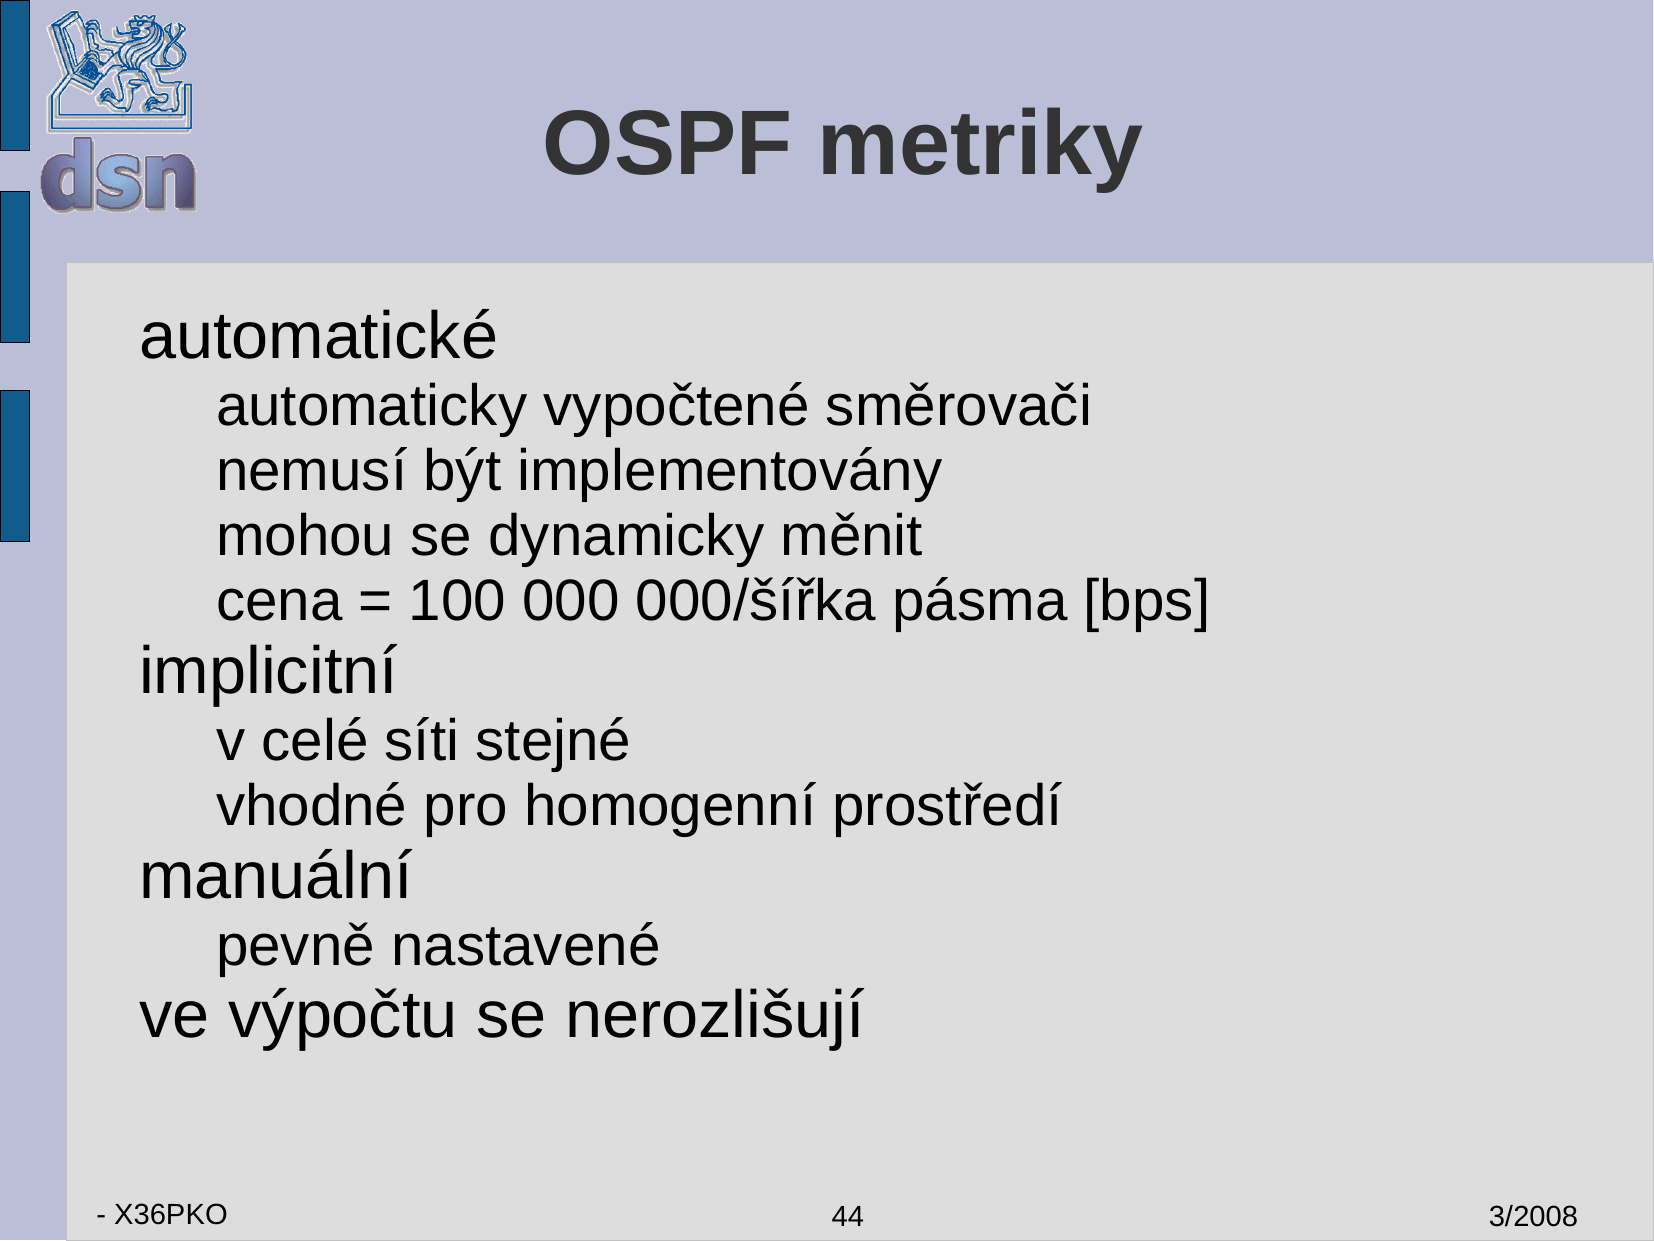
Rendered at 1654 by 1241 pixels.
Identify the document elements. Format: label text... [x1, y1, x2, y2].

picture [10, 10, 223, 230]
list automatické automaticky vypočtené směrovači nemusí být implementovány mohou se dynamicky měnit cena = 100 000 000/šířka pásma [bps] implicitní v celé síti stejné vhodné pro homogenní prostředí manuální pevně nastavené ve výpočtu se nerozlišují [121, 297, 1534, 1126]
title OSPF metriky [210, 39, 1478, 247]
